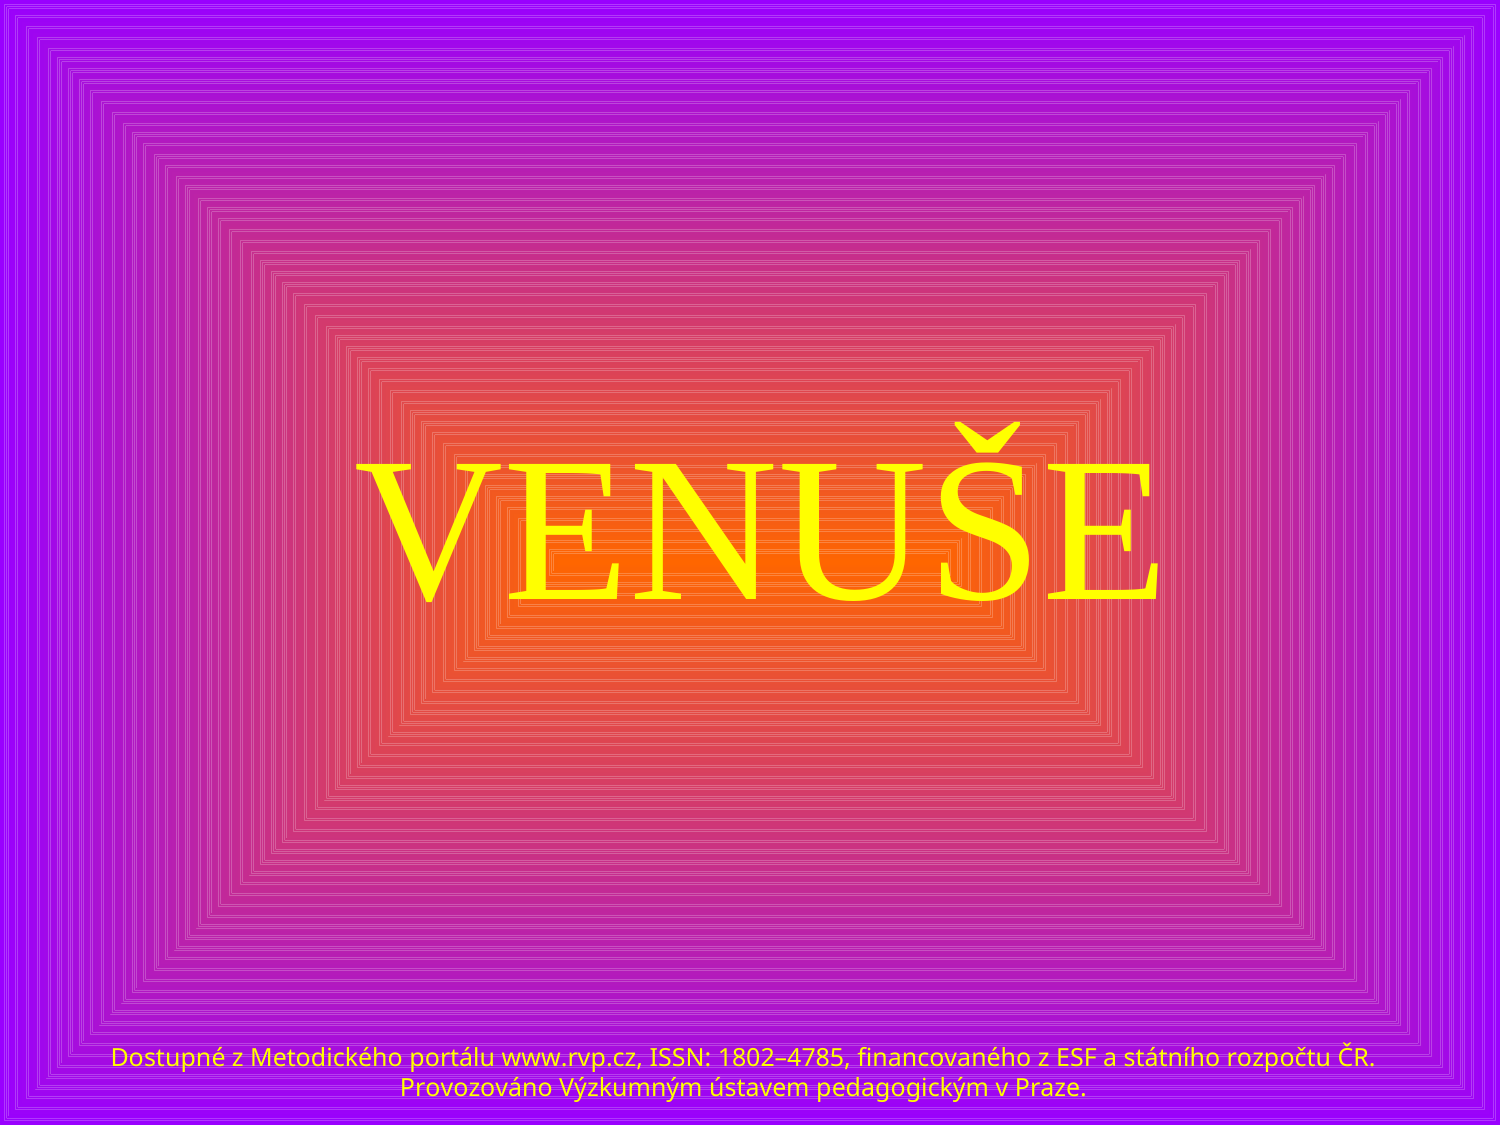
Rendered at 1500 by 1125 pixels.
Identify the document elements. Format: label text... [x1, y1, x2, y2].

text_box Dostupné z Metodického portálu www.rvp.cz, ISSN: 1802–4785, financovaného z ESF a státního rozpočtu ČR. Provozováno Výzkumným ústavem pedagogickým v Praze. [35, 1041, 1454, 1102]
text_box VENUŠE [100, 385, 1424, 649]
